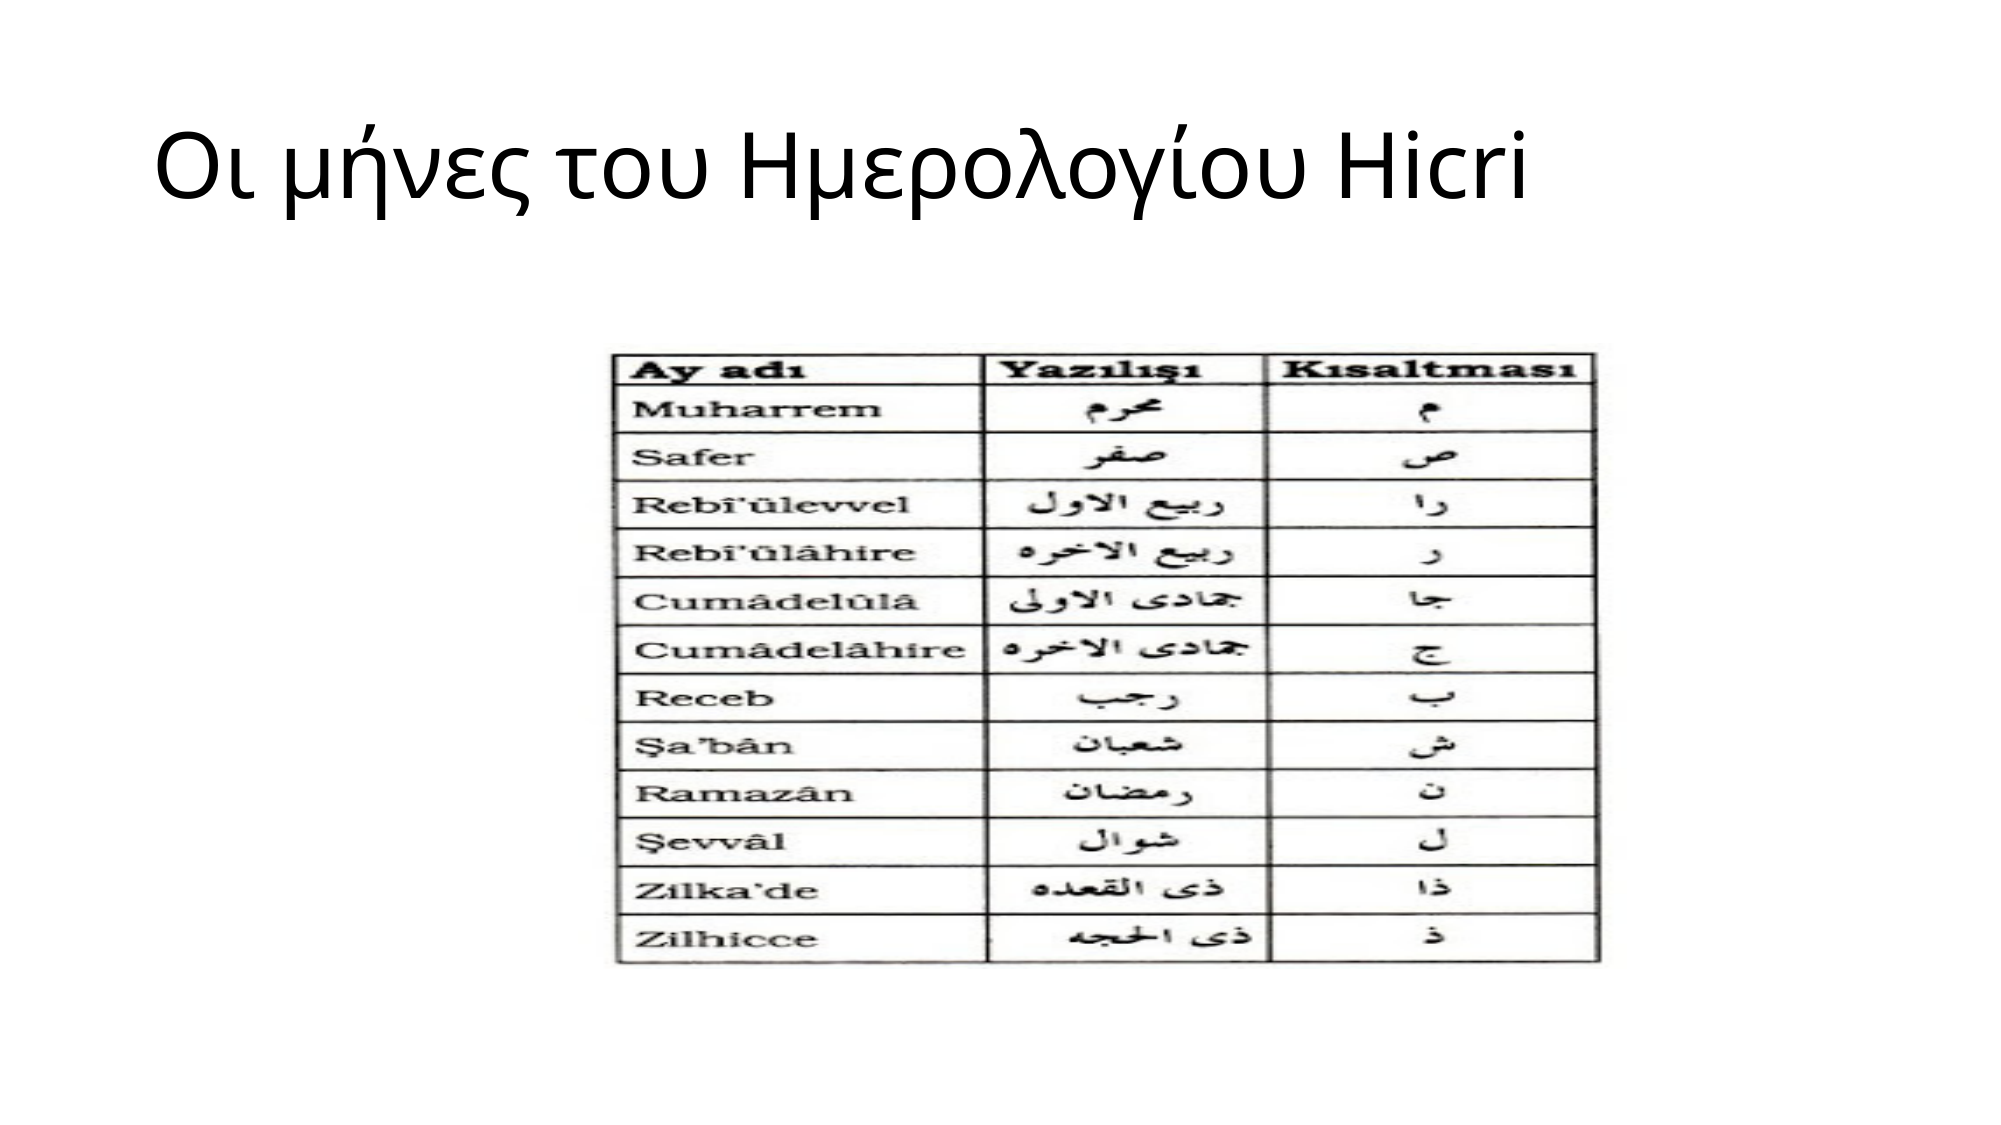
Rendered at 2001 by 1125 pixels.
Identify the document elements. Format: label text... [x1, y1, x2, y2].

picture [578, 343, 1627, 969]
title Οι μήνες του Hμερολογίου Hicri [137, 59, 1863, 278]
